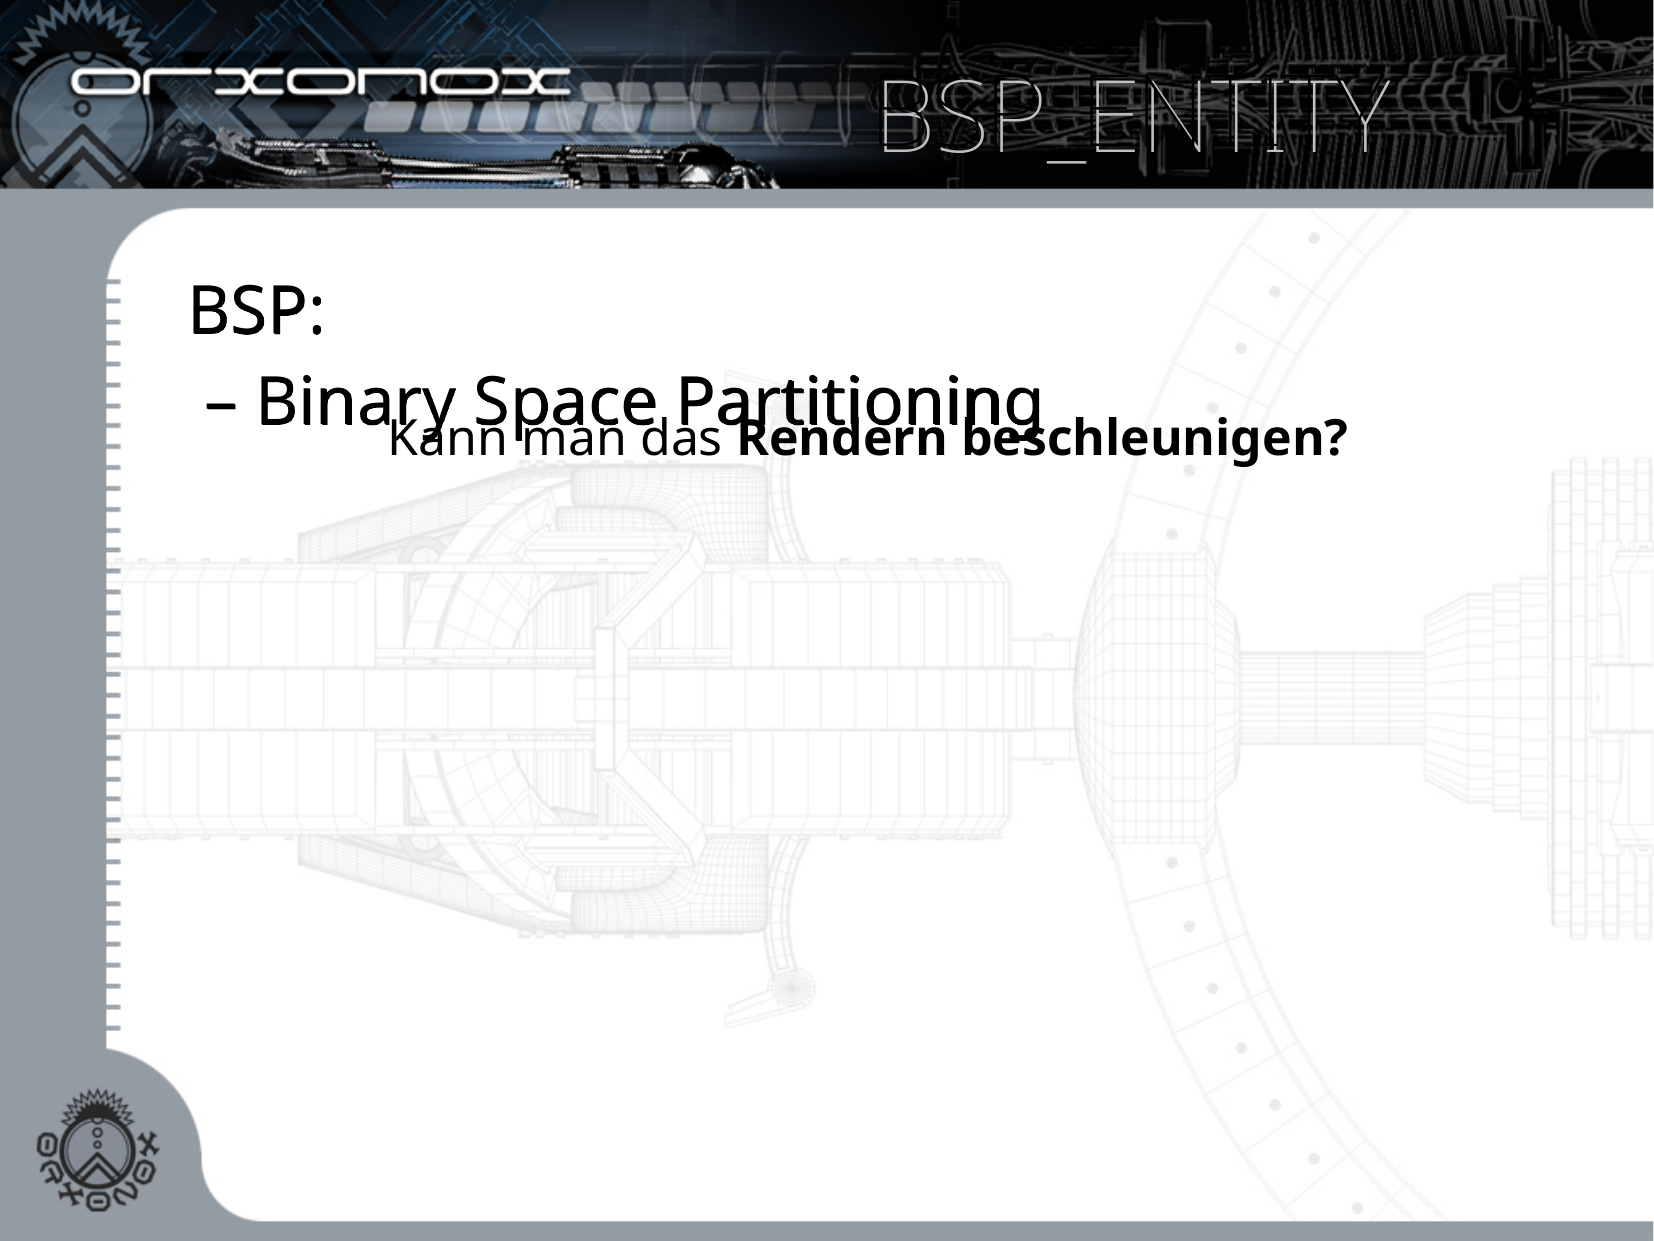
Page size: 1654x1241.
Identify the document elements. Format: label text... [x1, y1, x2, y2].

text_box BSP: – Binary Space Partitioning [187, 262, 1538, 430]
text_box BSP_ENTITY [819, 32, 1395, 172]
text_box Kann man das Rendern beschleunigen? [337, 394, 1613, 474]
picture [0, 0, 1654, 1241]
